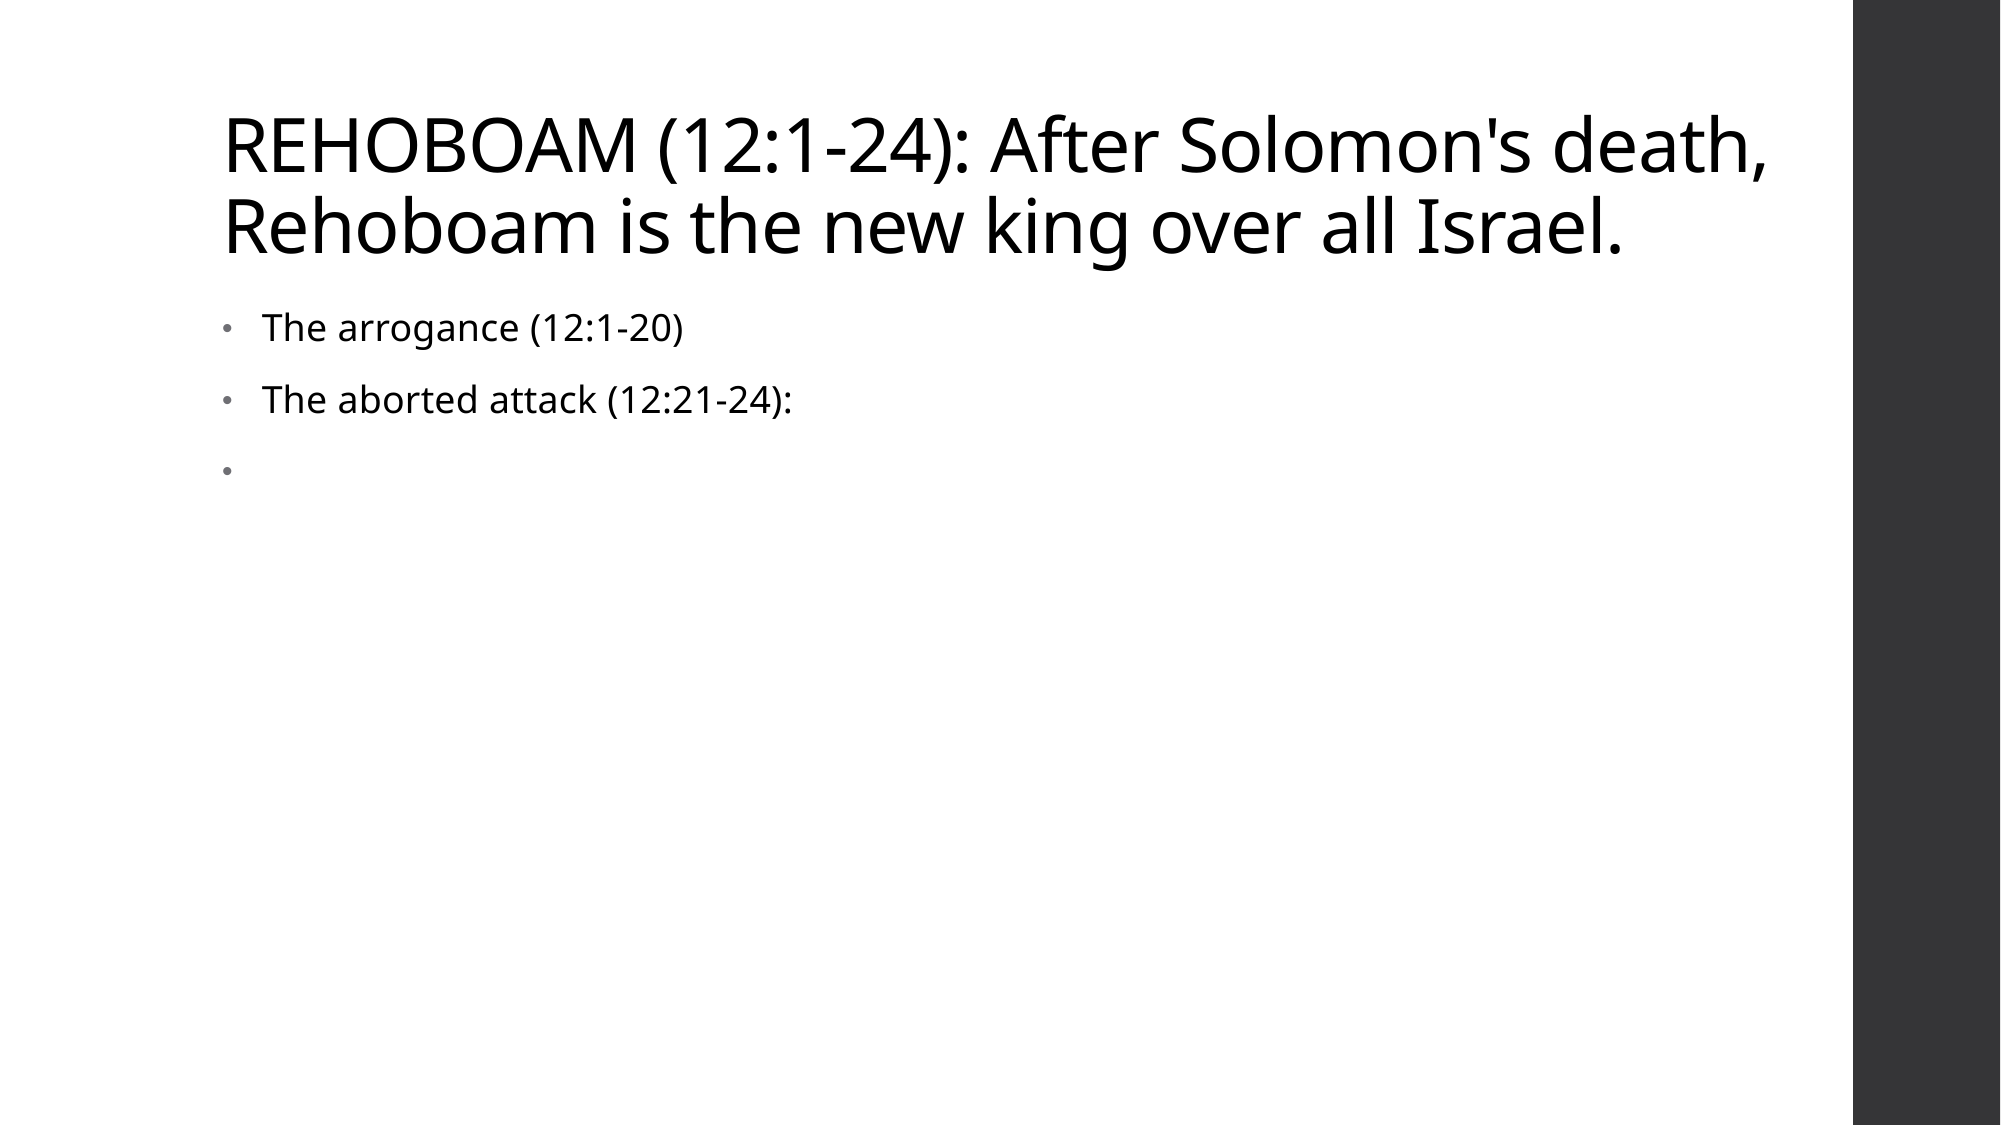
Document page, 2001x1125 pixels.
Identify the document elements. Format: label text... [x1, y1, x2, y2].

list The arrogance (12:1-20) The aborted attack (12:21-24): [206, 299, 1617, 1014]
title REHOBOAM (12:1-24): After Solomon's death, Rehoboam is the new king over all Israel. [206, 60, 1797, 278]
